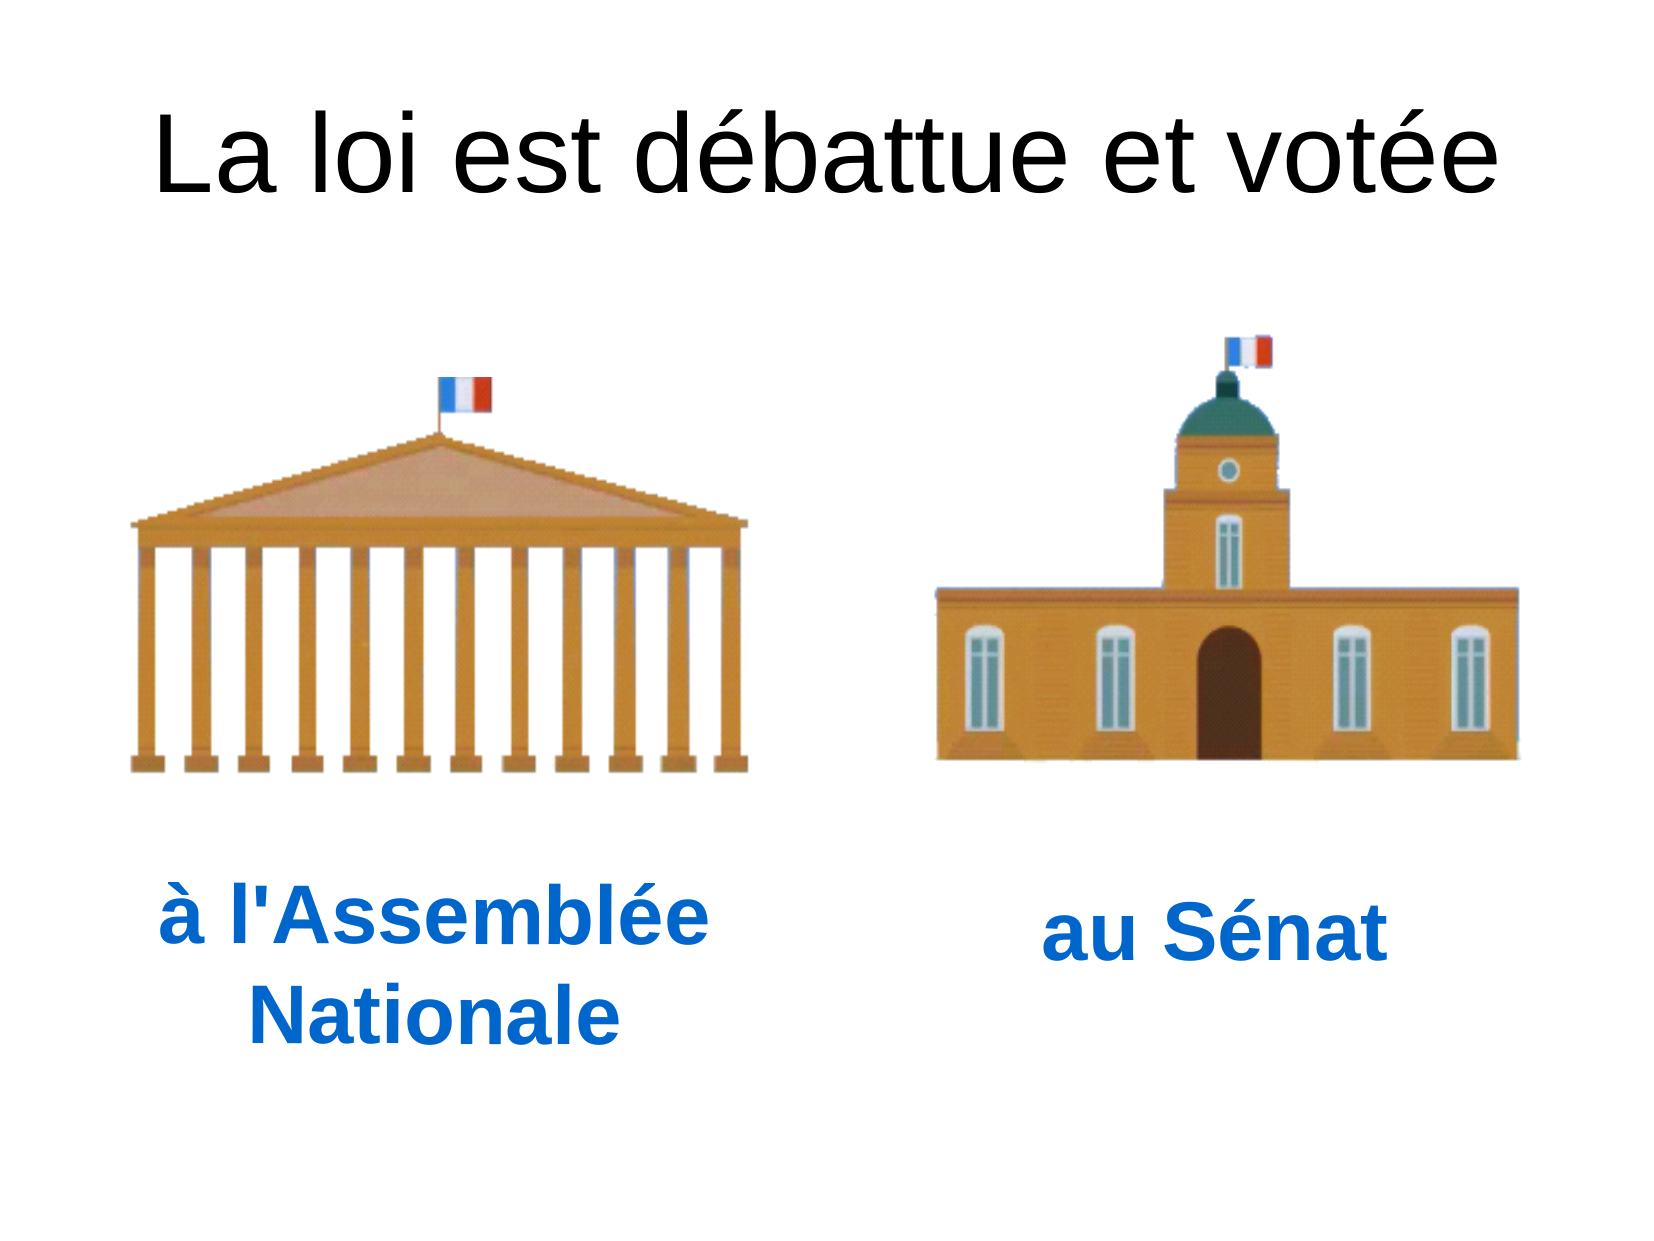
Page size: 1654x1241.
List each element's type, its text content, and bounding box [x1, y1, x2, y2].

title au Sénat [909, 877, 1521, 978]
picture [933, 326, 1524, 768]
title La loi est débattue et votée [0, 0, 1654, 296]
title à l'Assemblée Nationale [67, 858, 803, 1064]
picture [129, 377, 756, 779]
